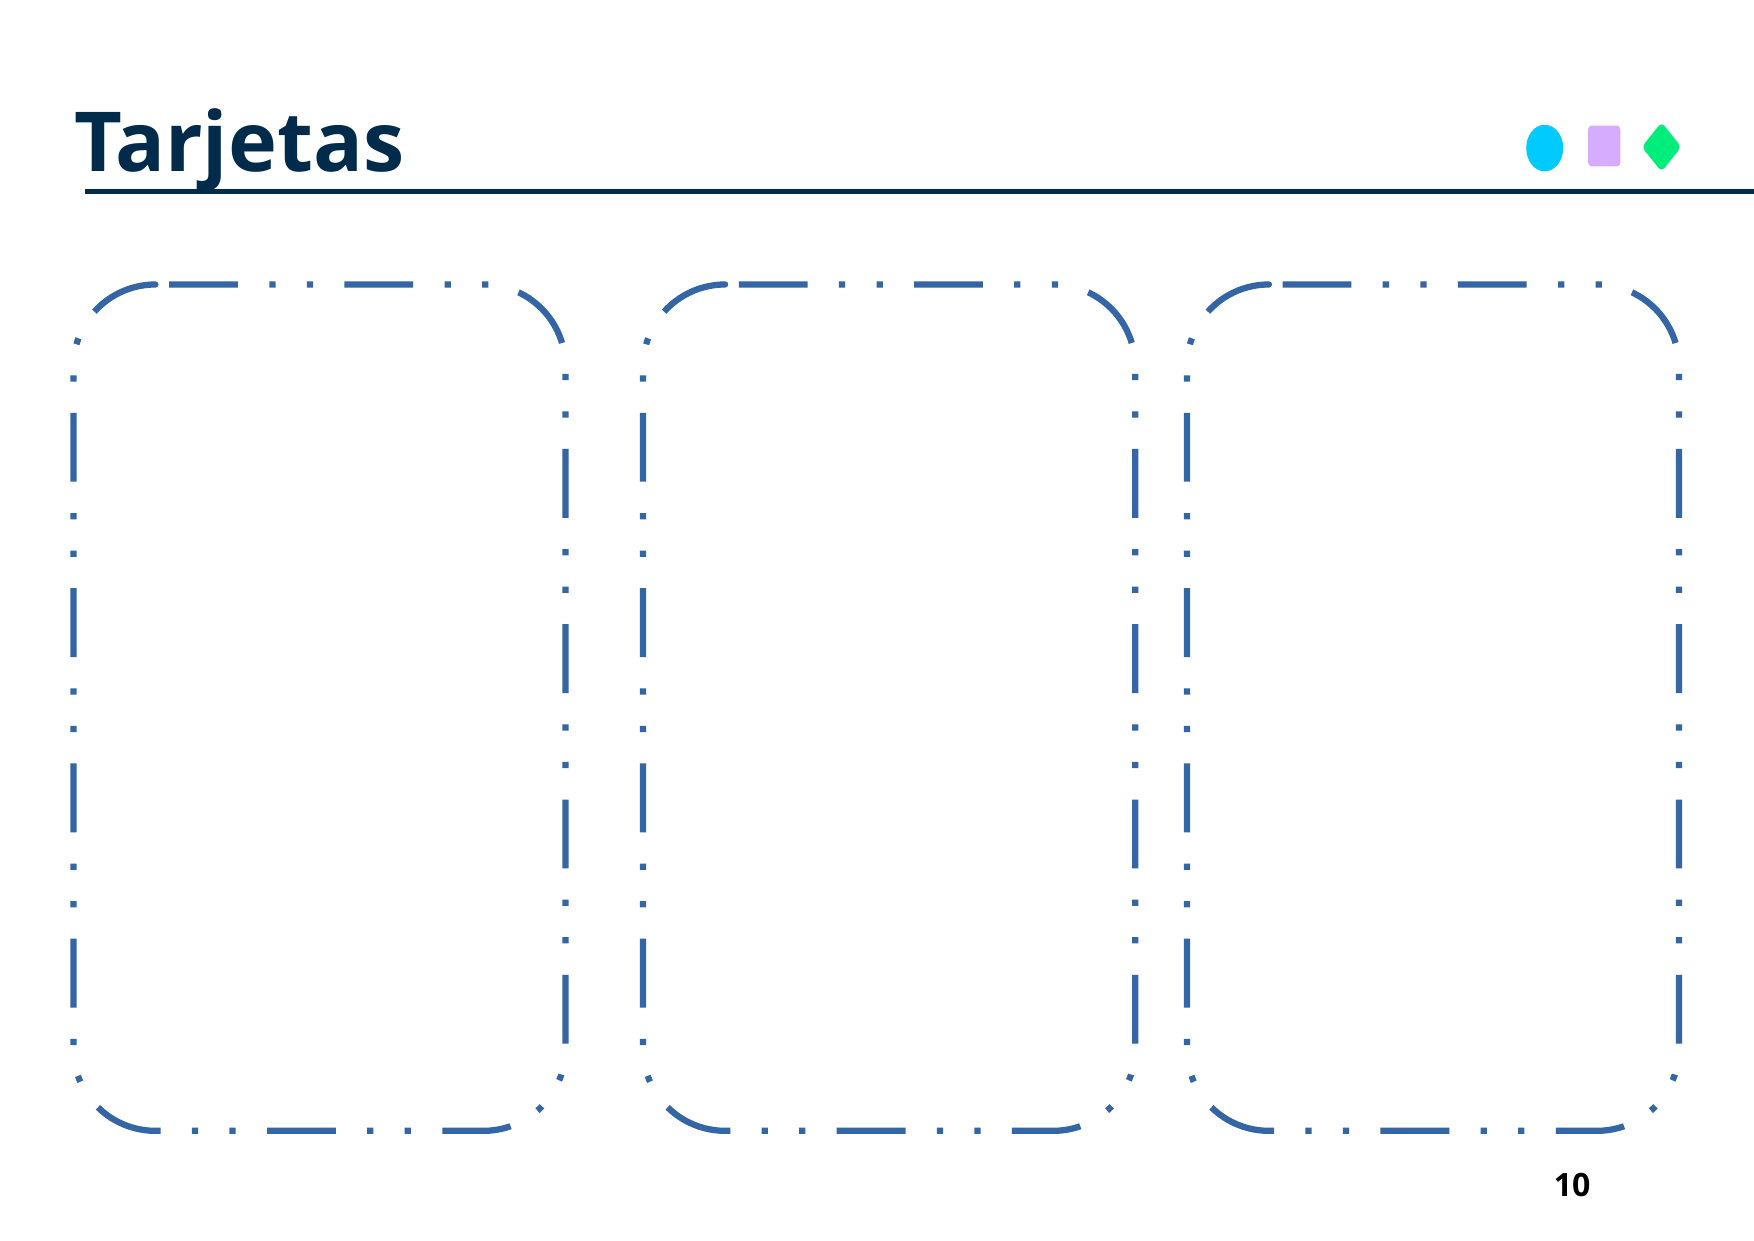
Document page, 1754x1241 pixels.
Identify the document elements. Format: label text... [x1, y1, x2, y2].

text_box [643, 284, 1136, 1131]
text_box [1186, 284, 1679, 1131]
title Tarjetas [74, 32, 1404, 196]
text_box [73, 284, 566, 1131]
